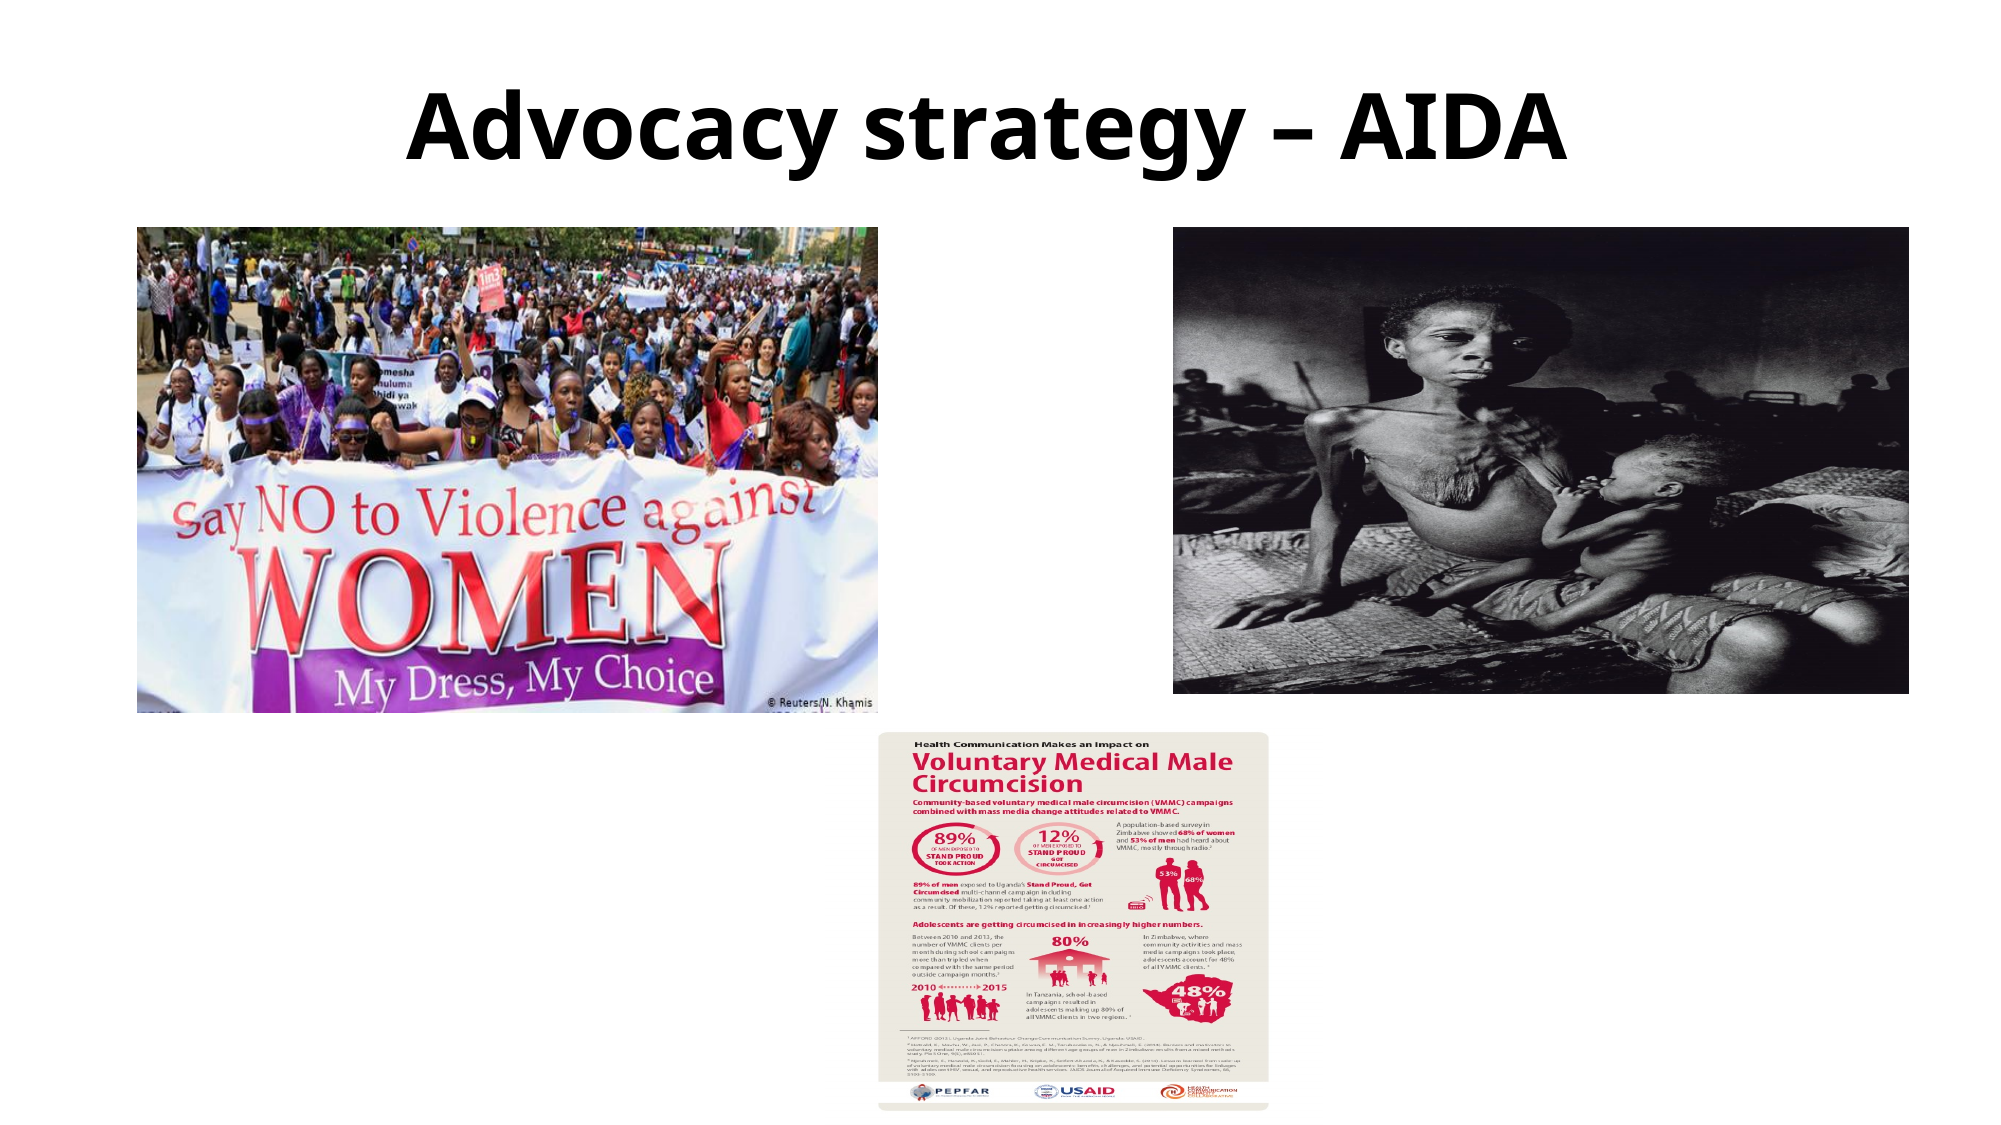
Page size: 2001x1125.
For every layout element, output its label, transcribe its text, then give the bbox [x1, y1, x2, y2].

title Advocacy strategy – AIDA [137, 59, 1863, 200]
picture [137, 227, 878, 713]
picture [825, 721, 1323, 1125]
picture [1173, 227, 1909, 694]
